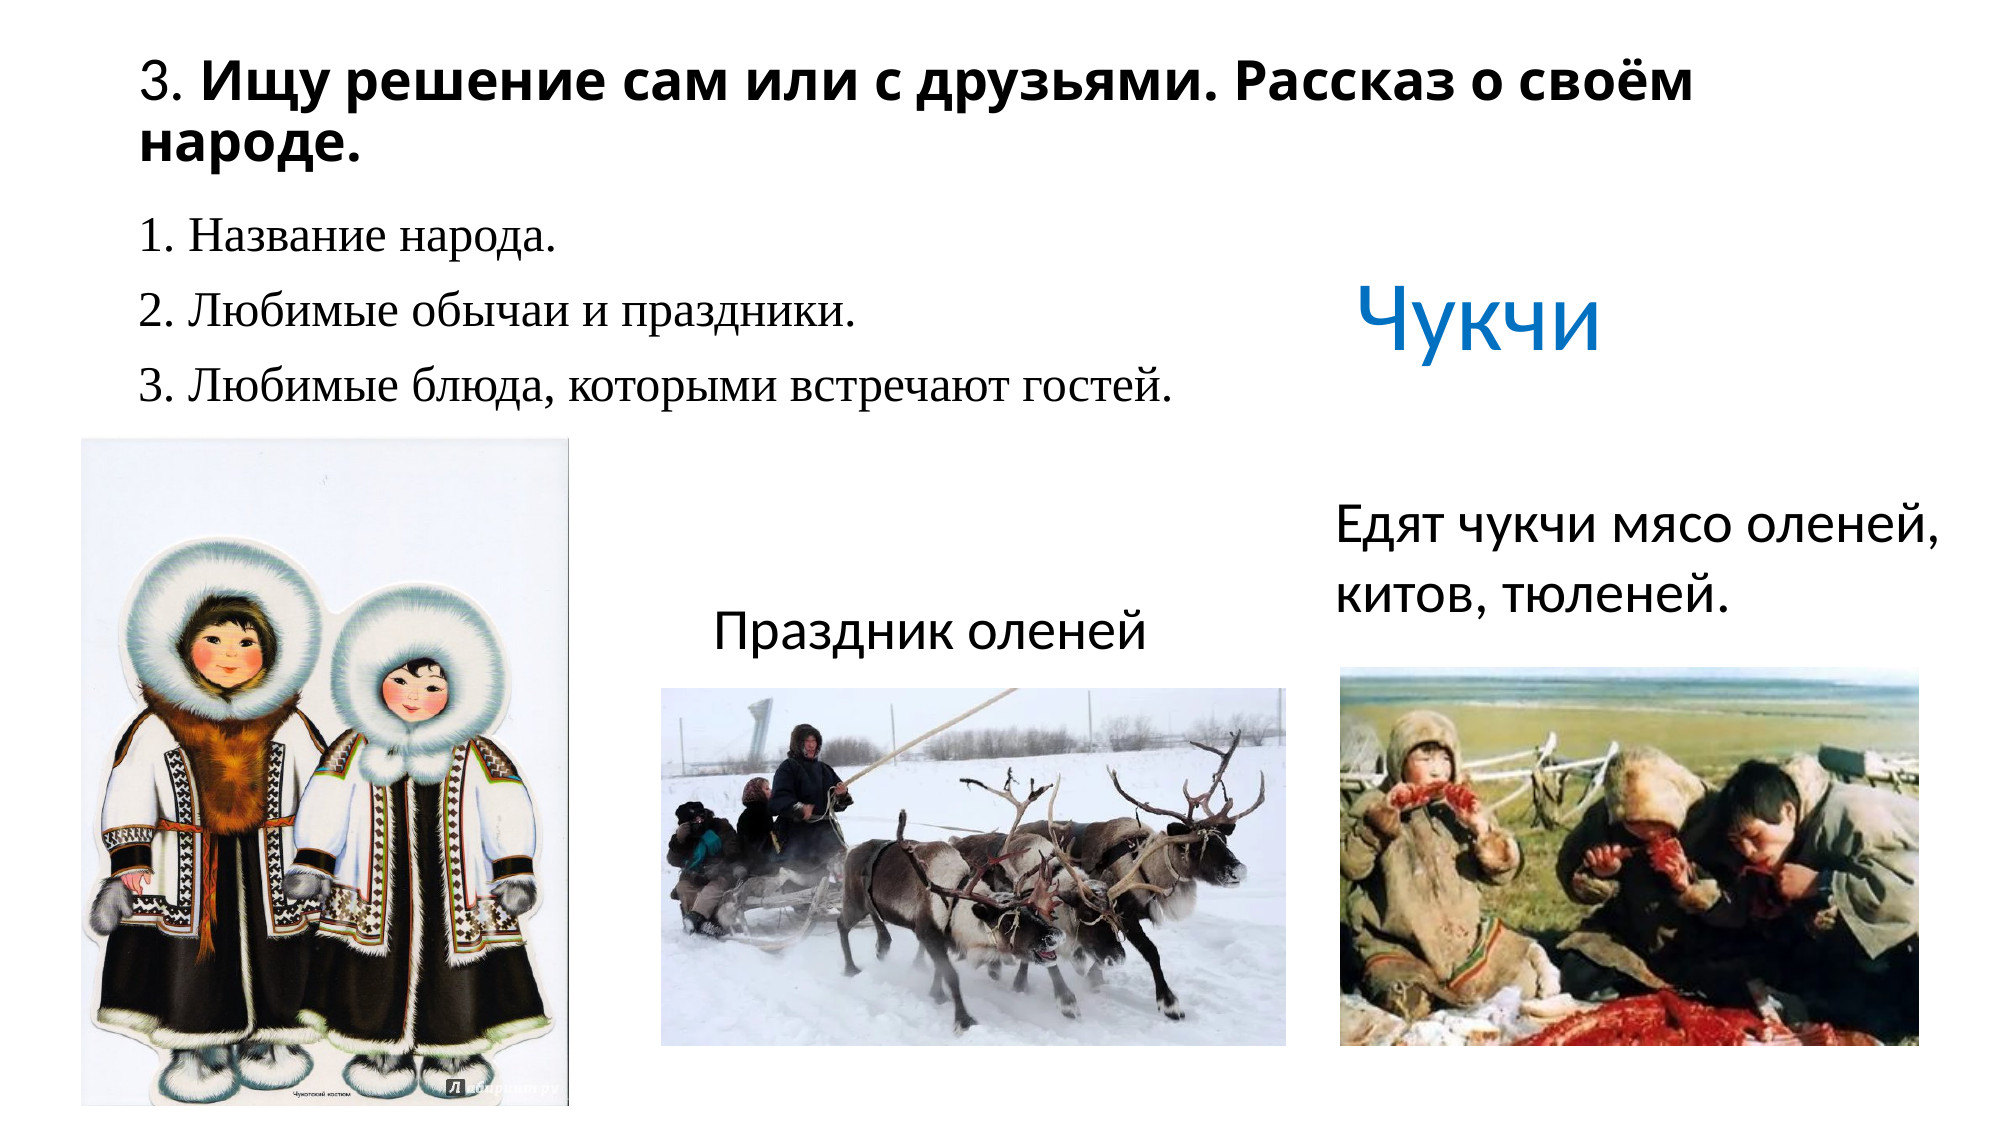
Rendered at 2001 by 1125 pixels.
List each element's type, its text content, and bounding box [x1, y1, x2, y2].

text_box Едят чукчи мясо оленей, китов, тюленей. [1320, 476, 1977, 634]
text_box Чукчи [1340, 243, 1622, 380]
text_box Праздник оленей [698, 583, 1168, 670]
picture [661, 689, 1286, 1046]
title 3. Ищу решение сам или с друзьями. Рассказ о своём народе. [123, 38, 1849, 182]
picture [81, 436, 569, 1106]
picture [1340, 667, 1919, 1046]
list 1. Название народа. 2. Любимые обычаи и праздники. 3. Любимые блюда, которыми встречают гостей. [123, 200, 1201, 435]
